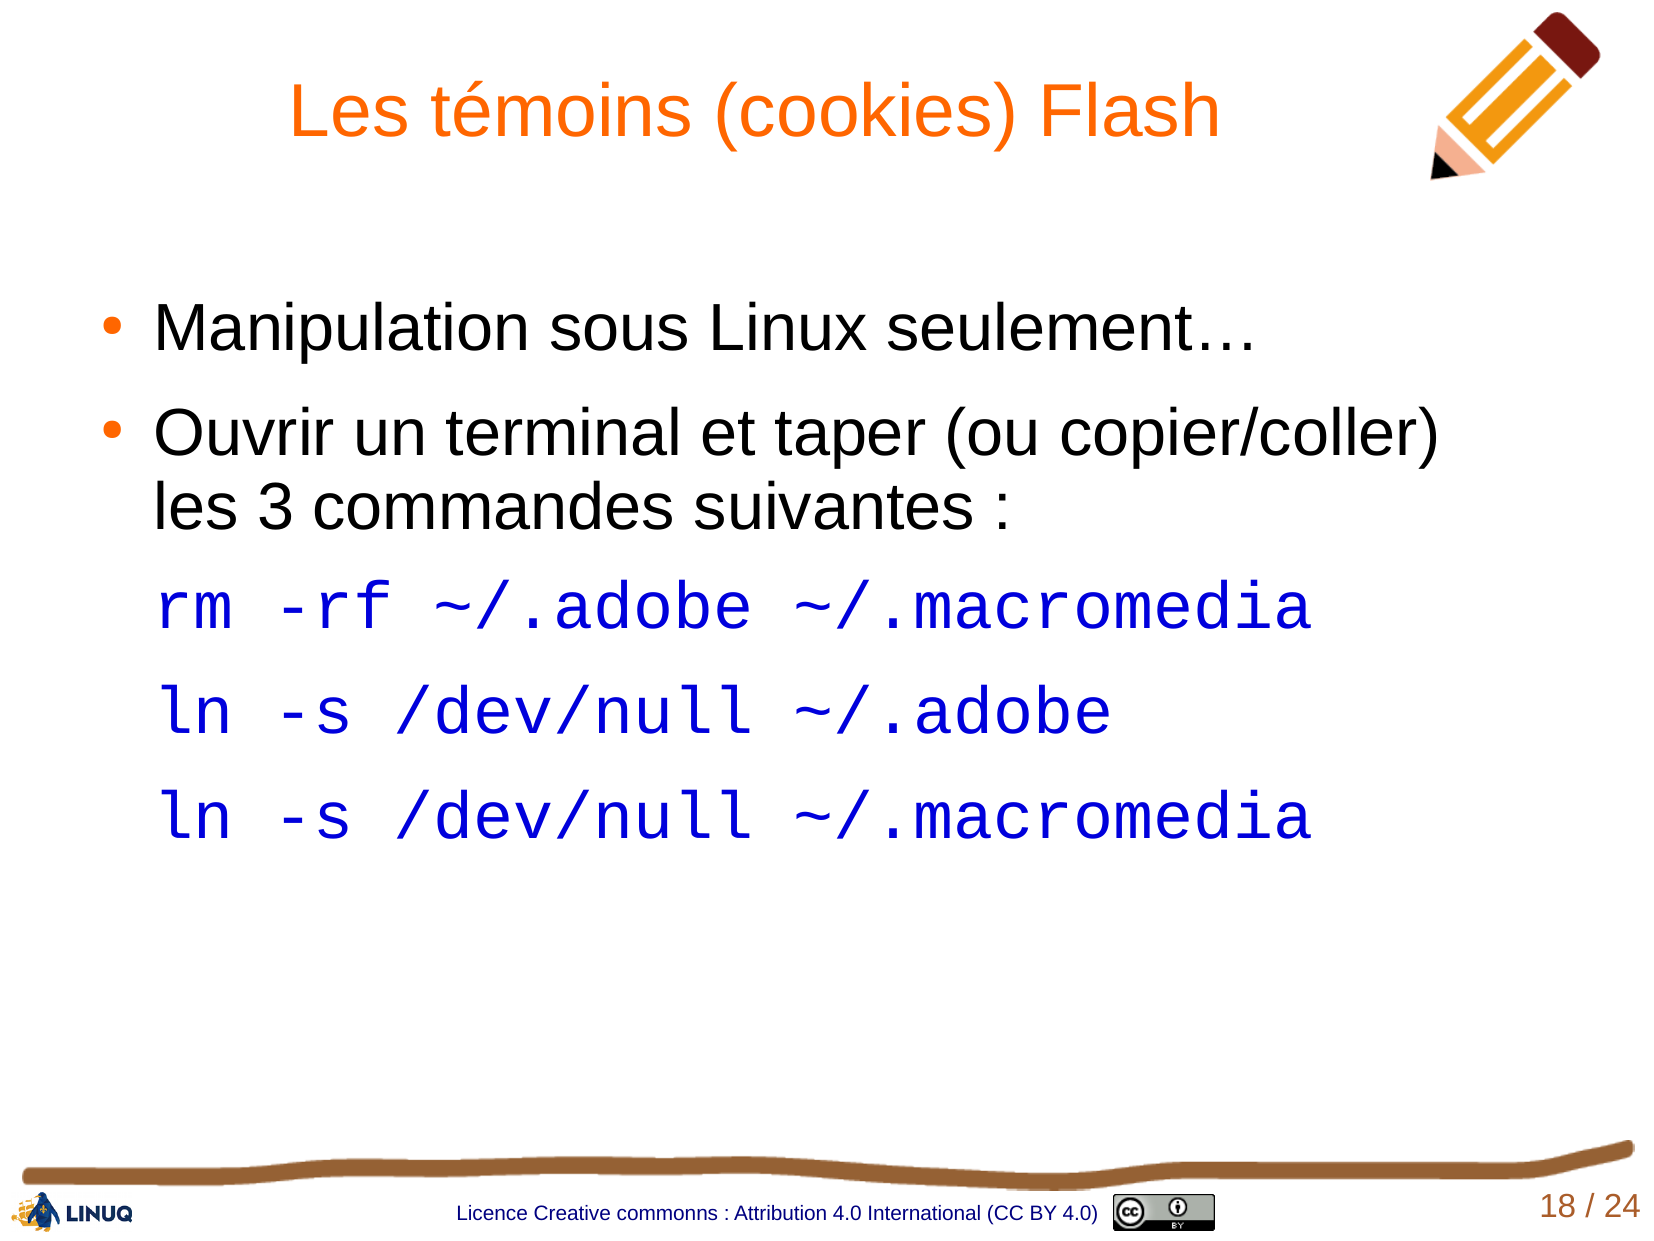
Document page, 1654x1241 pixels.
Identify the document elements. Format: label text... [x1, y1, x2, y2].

title Les témoins (cookies) Flash [82, 49, 1430, 172]
picture [11, 1192, 132, 1232]
picture [1430, 12, 1601, 181]
list Manipulation sous Linux seulement… Ouvrir un terminal et taper (ou copier/coller) les 3 commandes suivantes : rm -rf ~/.adobe ~/.macromedia ln -s /dev/null ~/.adobe ln -s /dev/null ~/.macromedia [82, 290, 1571, 1122]
picture [1113, 1194, 1215, 1231]
picture [22, 1140, 1635, 1191]
